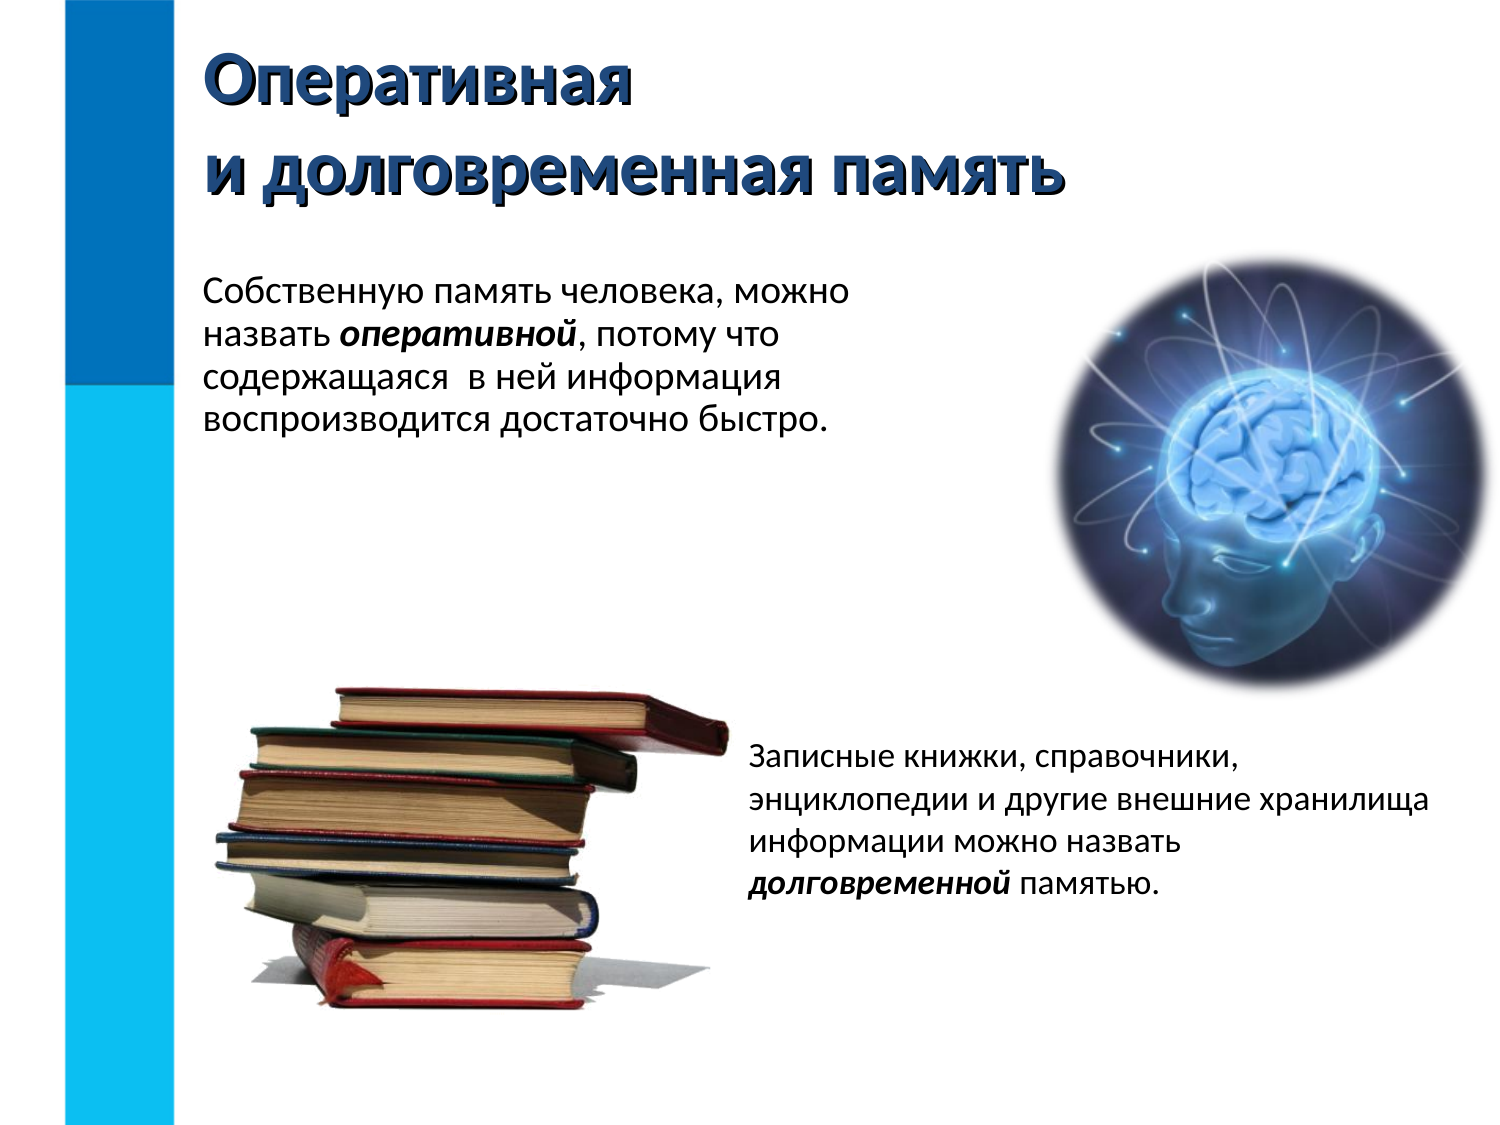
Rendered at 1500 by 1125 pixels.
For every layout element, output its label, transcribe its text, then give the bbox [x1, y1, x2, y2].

text_box Записные книжки, справочники, энциклопедии и другие внешние хранилища информации можно назвать долговременной памятью. [733, 724, 1454, 1064]
list Собственную память человека, можно назвать оперативной, потому что содержащаяся в ней информация воспроизводится достаточно быстро. [187, 262, 903, 610]
title Оперативная и долговременная память [188, 23, 1439, 212]
picture [0, 0, 1500, 1125]
